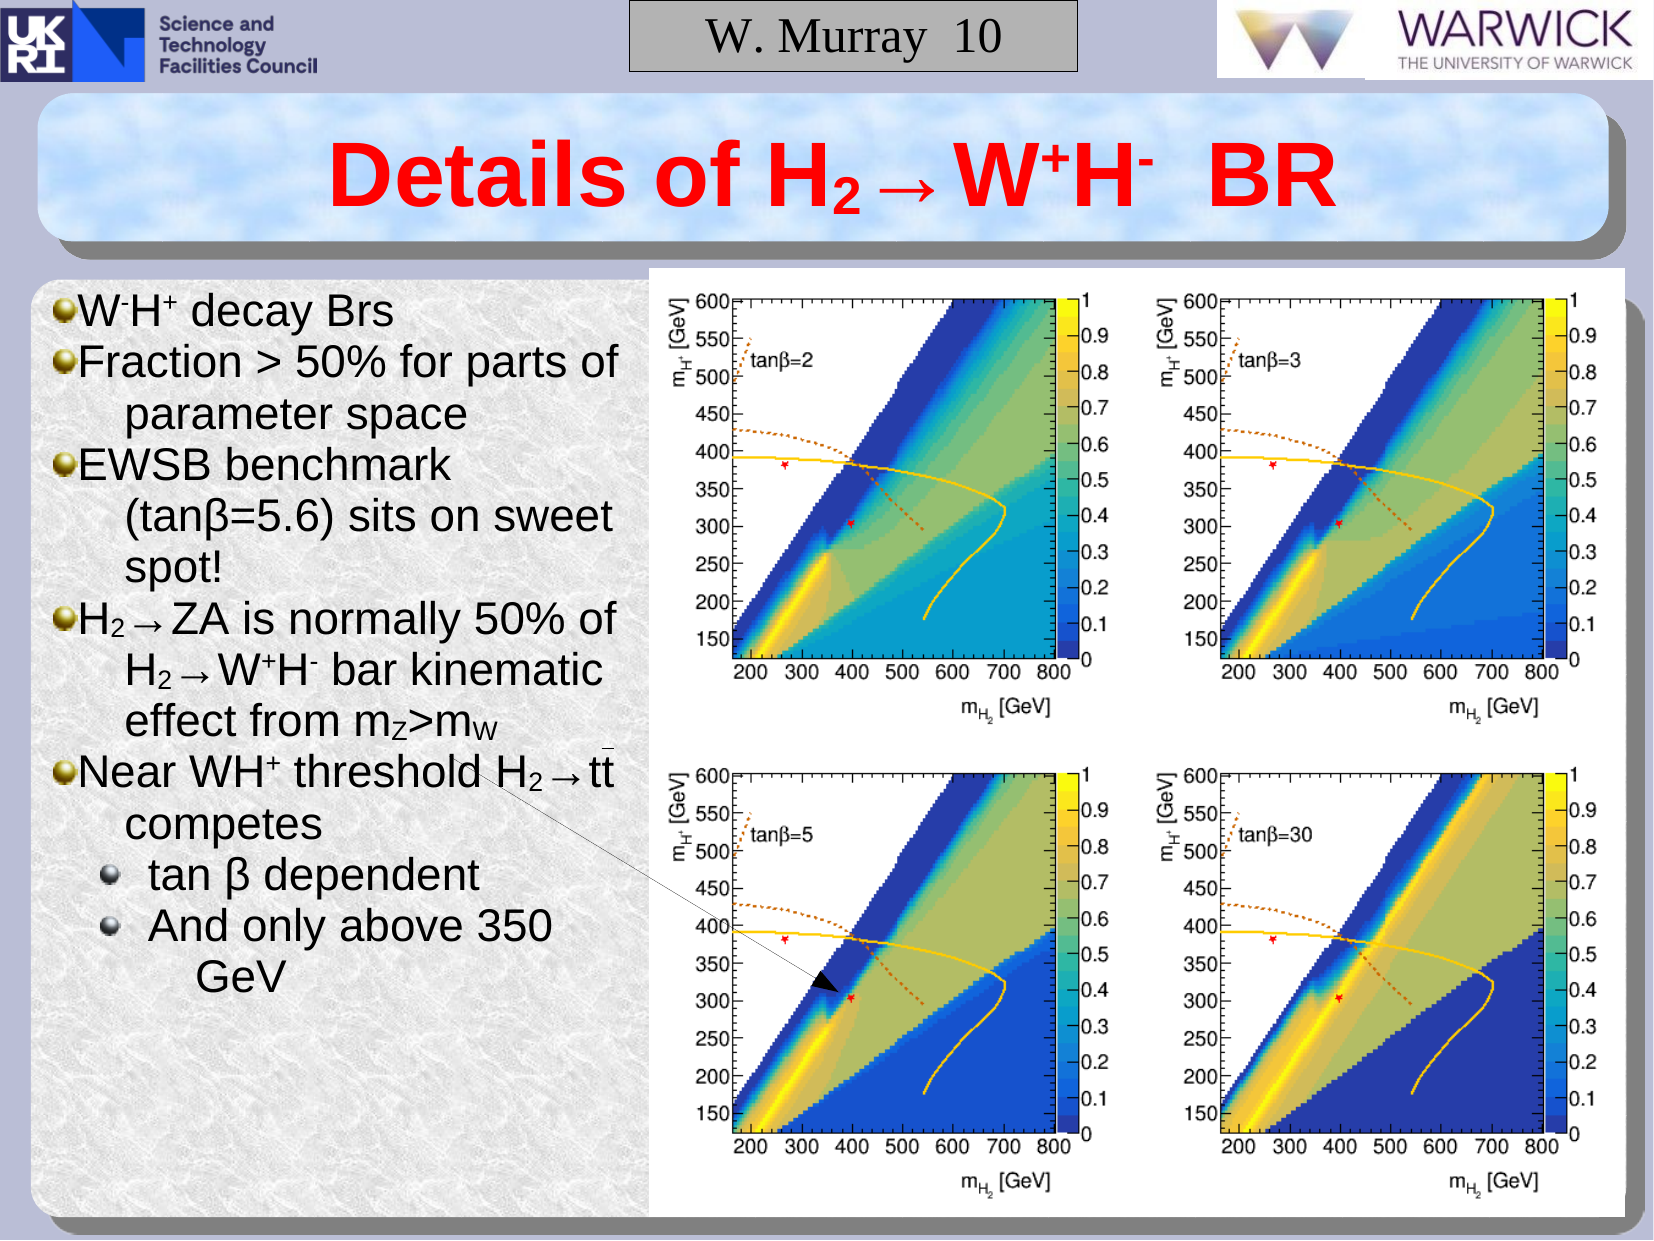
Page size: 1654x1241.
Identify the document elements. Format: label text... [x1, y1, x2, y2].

picture [1217, 0, 1654, 80]
title Details of H2→W+H- BR [90, 101, 1584, 249]
list W-H+ decay Brs Fraction > 50% for parts of parameter space EWSB benchmark (tanβ=5.6) sits on sweet spot! H2→ZA is normally 50% of H2→W+H- bar kinematic effect from mZ>mW Near WH+ threshold H2→tt competes tan β dependent And only above 350 GeV [53, 285, 650, 1241]
picture [30, 268, 1627, 1218]
picture [37, 93, 1609, 242]
picture [0, 0, 317, 82]
